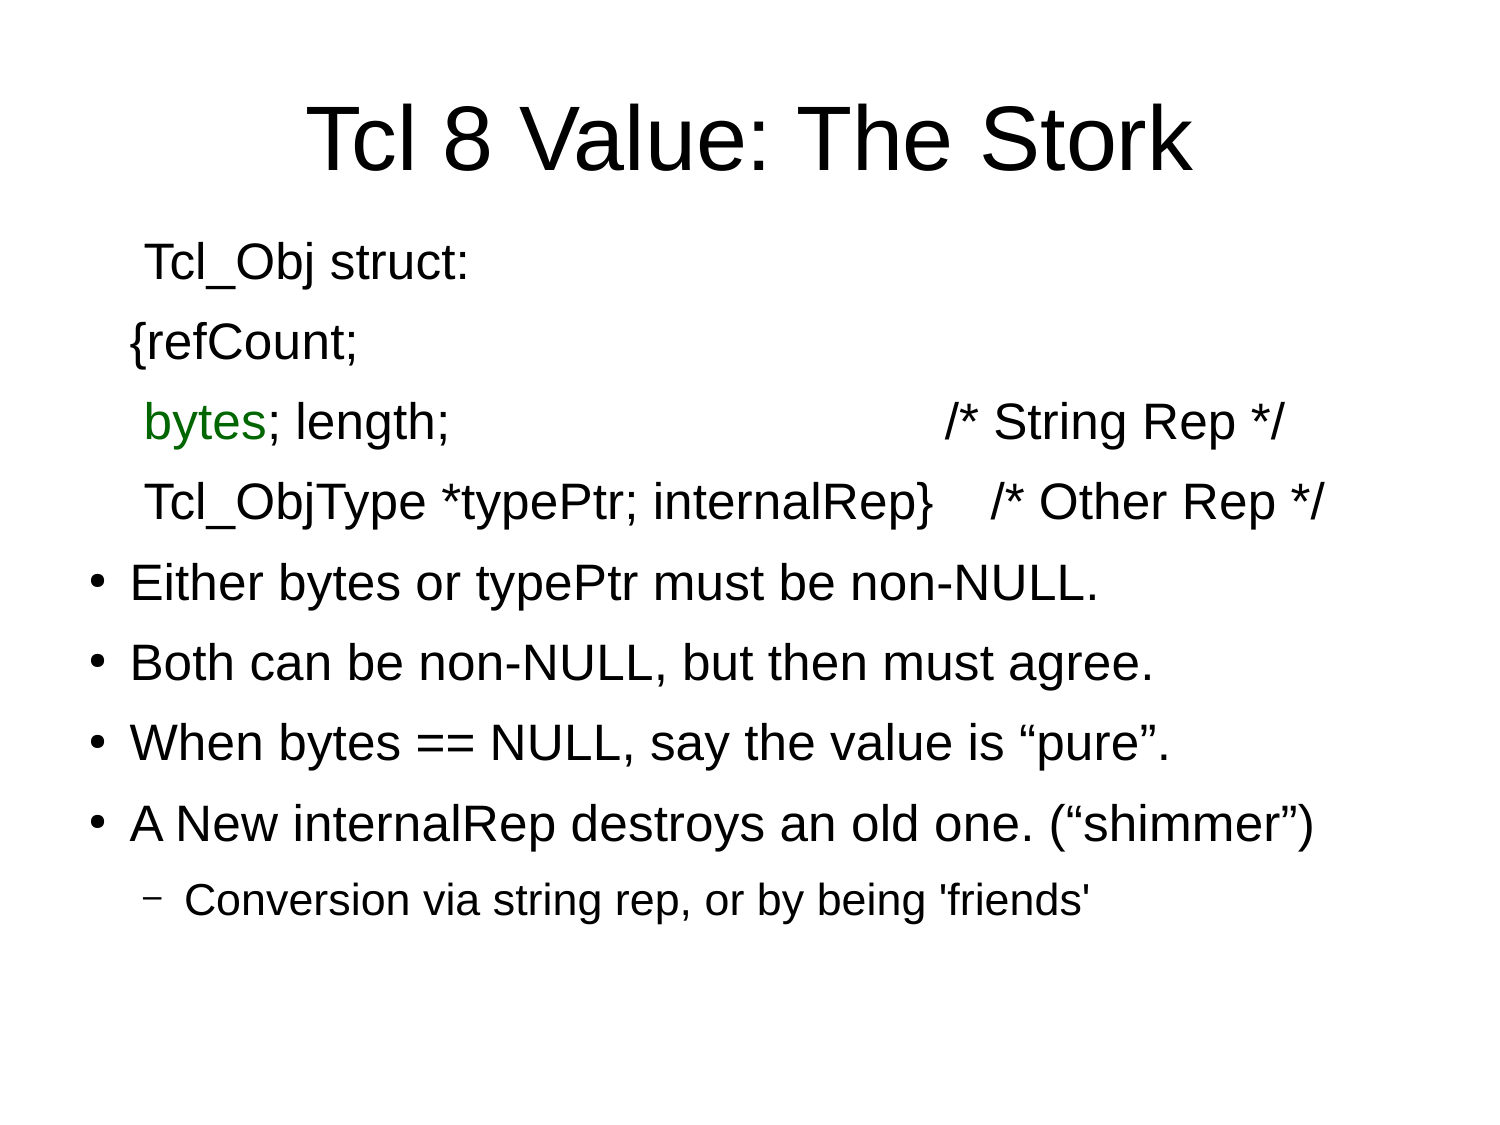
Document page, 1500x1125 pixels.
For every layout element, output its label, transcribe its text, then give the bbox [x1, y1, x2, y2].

title Tcl 8 Value: The Stork [75, 44, 1425, 232]
list Tcl_Obj struct: {refCount; bytes; length; /* String Rep */ Tcl_ObjType *typePtr; internalRep} /* Other Rep */ Either bytes or typePtr must be non-NULL. Both can be non-NULL, but then must agree. When bytes == NULL, say the value is “pure”. A New internalRep destroys an old one. (“shimmer”) Conversion via string rep, or by being 'friends' [75, 232, 1426, 1096]
